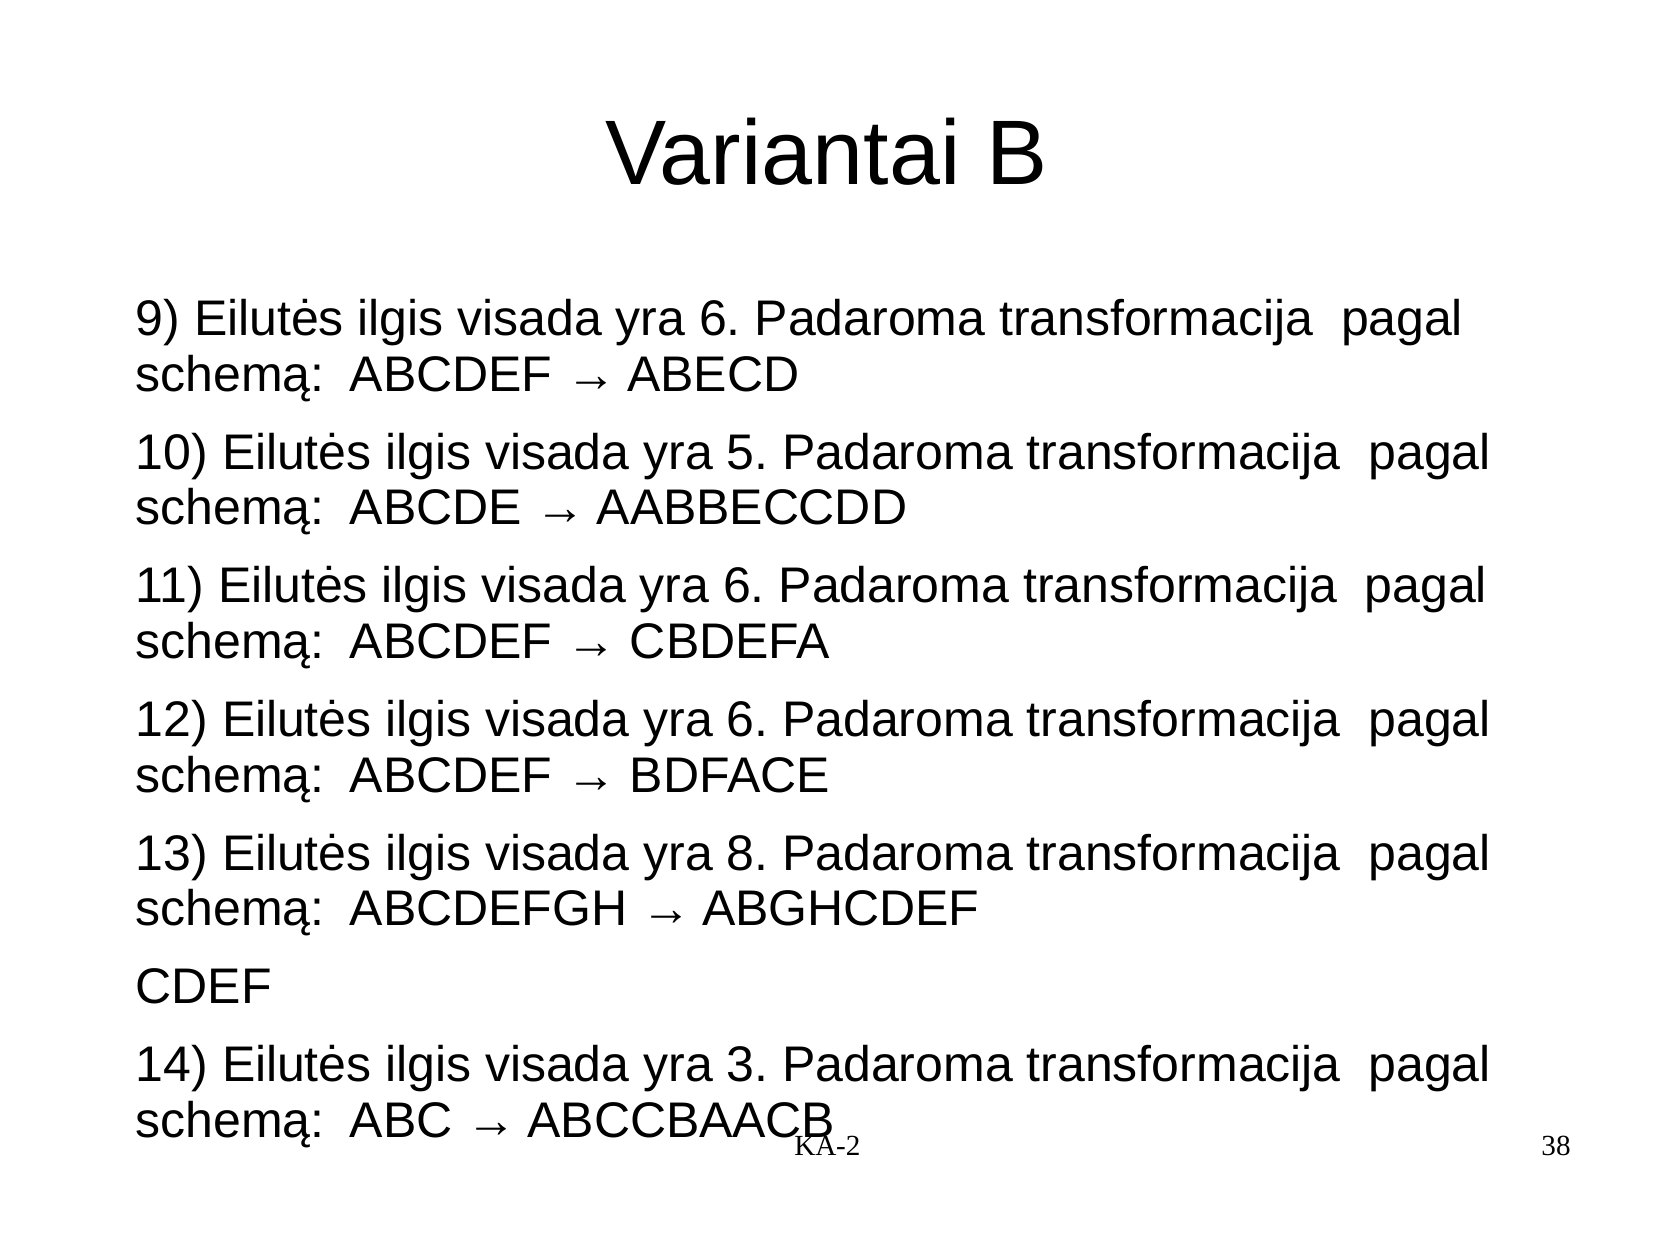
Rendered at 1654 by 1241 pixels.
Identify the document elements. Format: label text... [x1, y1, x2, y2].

title Variantai B [82, 49, 1571, 257]
list 9) Eilutės ilgis visada yra 6. Padaroma transformacija pagal schemą: ABCDEF → ABECD 10) Eilutės ilgis visada yra 5. Padaroma transformacija pagal schemą: ABCDE → AABBECCDD 11) Eilutės ilgis visada yra 6. Padaroma transformacija pagal schemą: ABCDEF → CBDEFA 12) Eilutės ilgis visada yra 6. Padaroma transformacija pagal schemą: ABCDEF → BDFACE 13) Eilutės ilgis visada yra 8. Padaroma transformacija pagal schemą: ABCDEFGH → ABGHCDEF CDEF 14) Eilutės ilgis visada yra 3. Padaroma transformacija pagal schemą: ABC → ABCCBAACB [82, 290, 1538, 1170]
